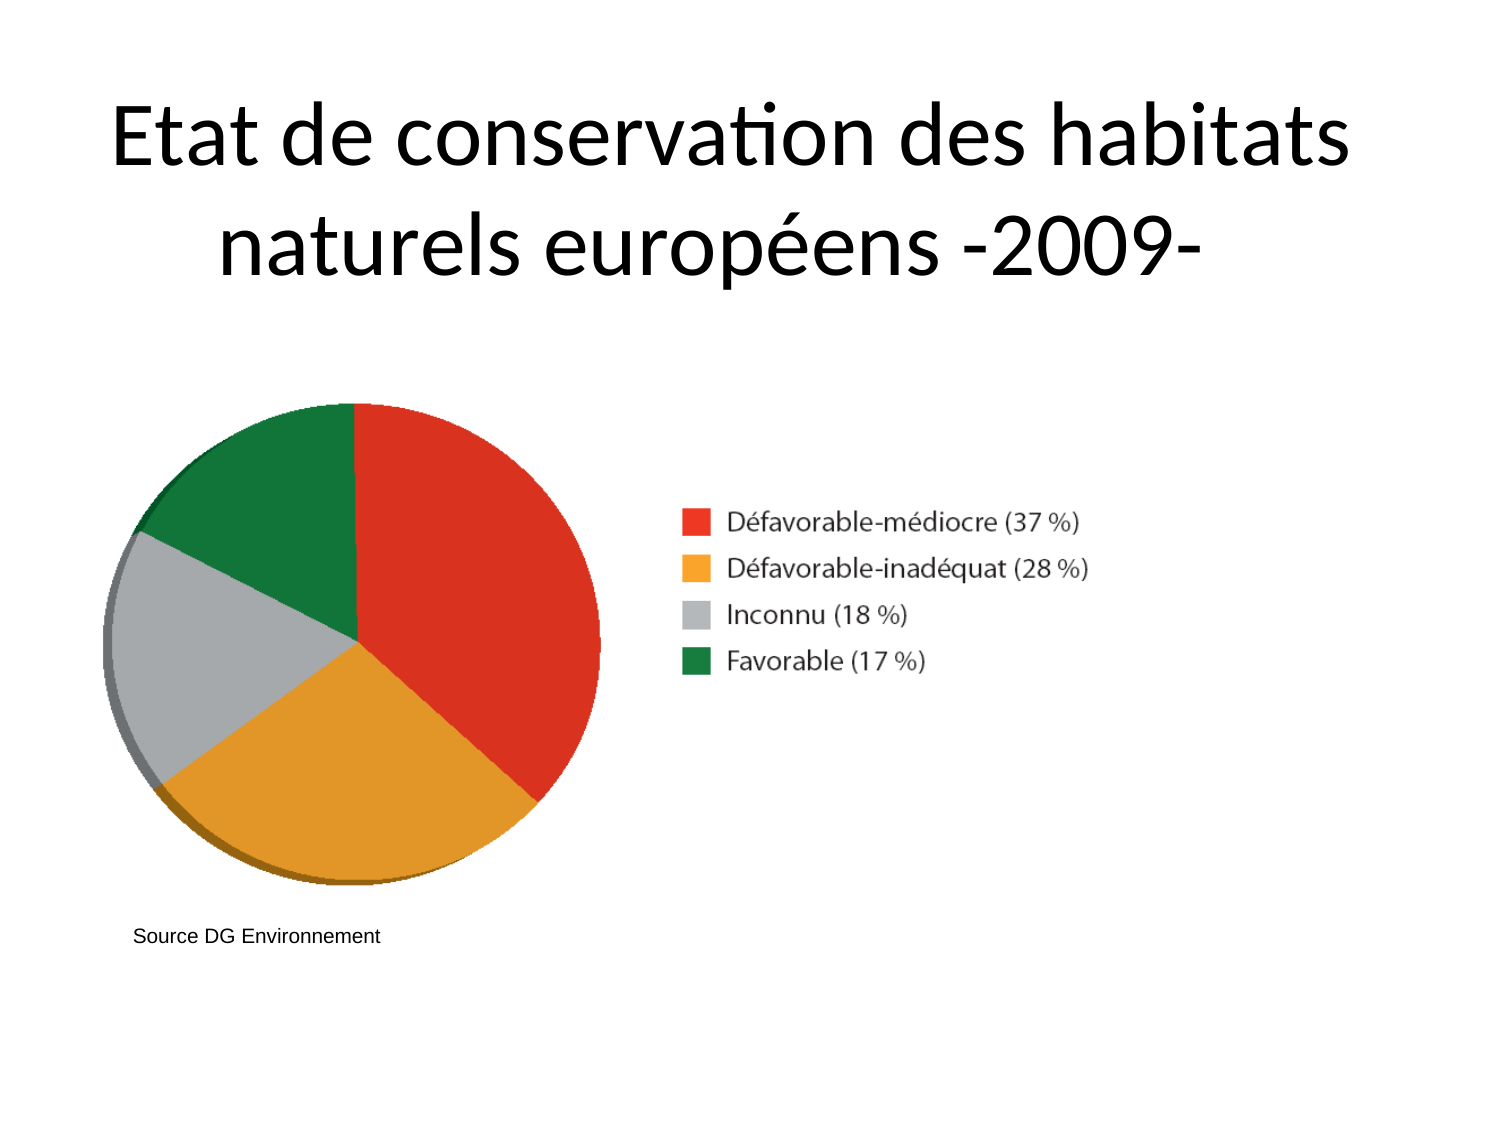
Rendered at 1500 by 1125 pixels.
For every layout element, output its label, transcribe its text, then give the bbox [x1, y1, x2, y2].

text_box Source DG Environnement [118, 915, 650, 956]
picture [59, 354, 1152, 946]
title Etat de conservation des habitats naturels européens -2009- [59, 66, 1405, 302]
